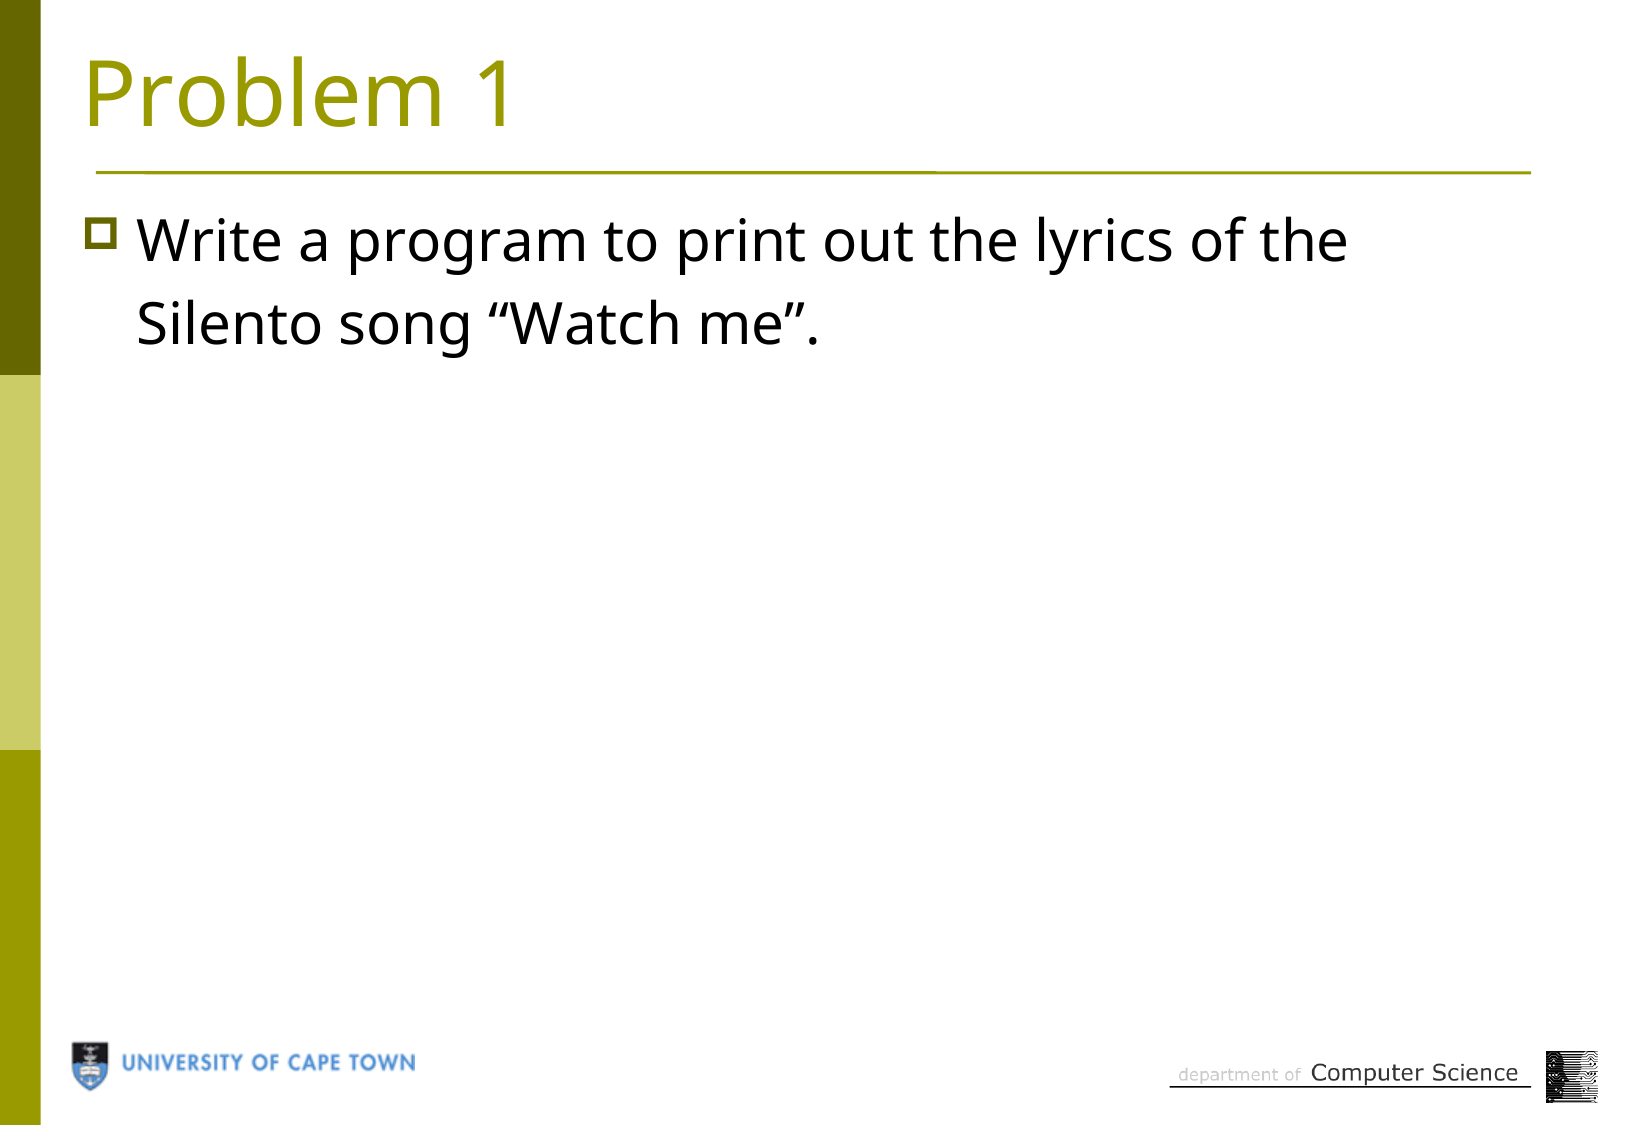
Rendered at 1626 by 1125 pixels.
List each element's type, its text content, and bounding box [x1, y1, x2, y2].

picture [1169, 1043, 1532, 1091]
list Write a program to print out the lyrics of the Silento song “Watch me”. [81, 196, 1543, 1005]
picture [1546, 1051, 1598, 1103]
title Problem 1 [81, 29, 1543, 172]
picture [61, 1024, 415, 1103]
